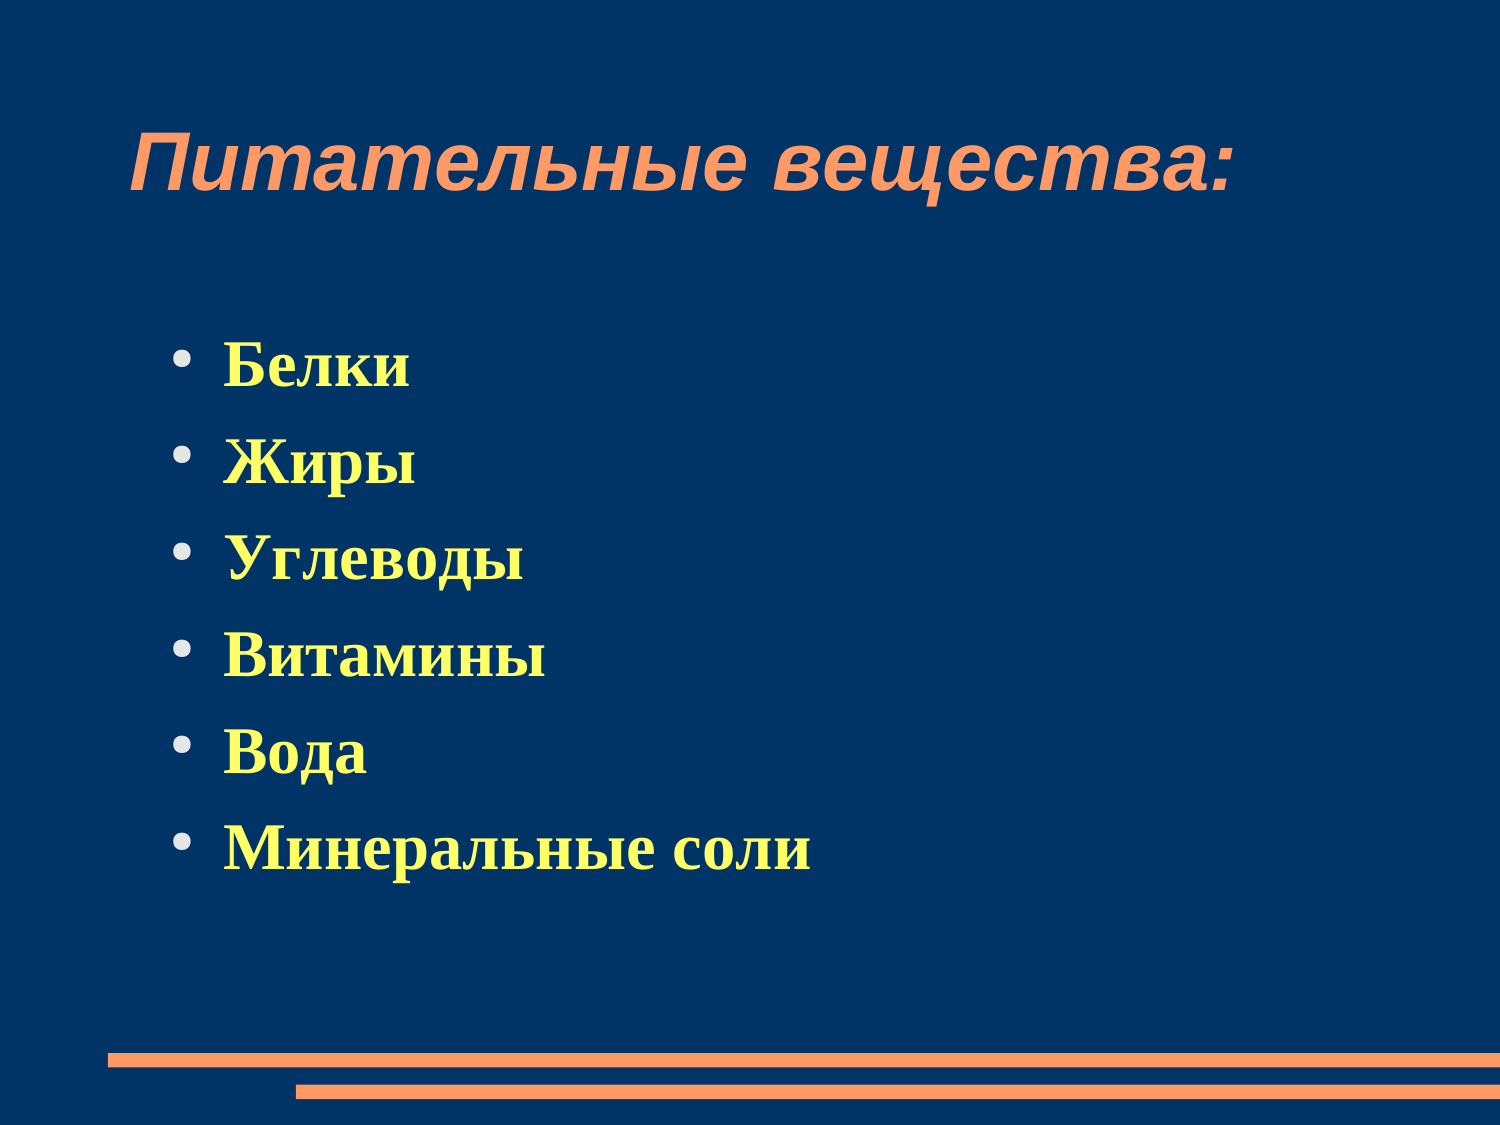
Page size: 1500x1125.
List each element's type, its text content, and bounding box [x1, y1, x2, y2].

title Питательные вещества: [75, 40, 1451, 276]
list Белки Жиры Углеводы Витамины Вода Минеральные соли [137, 312, 1451, 1000]
